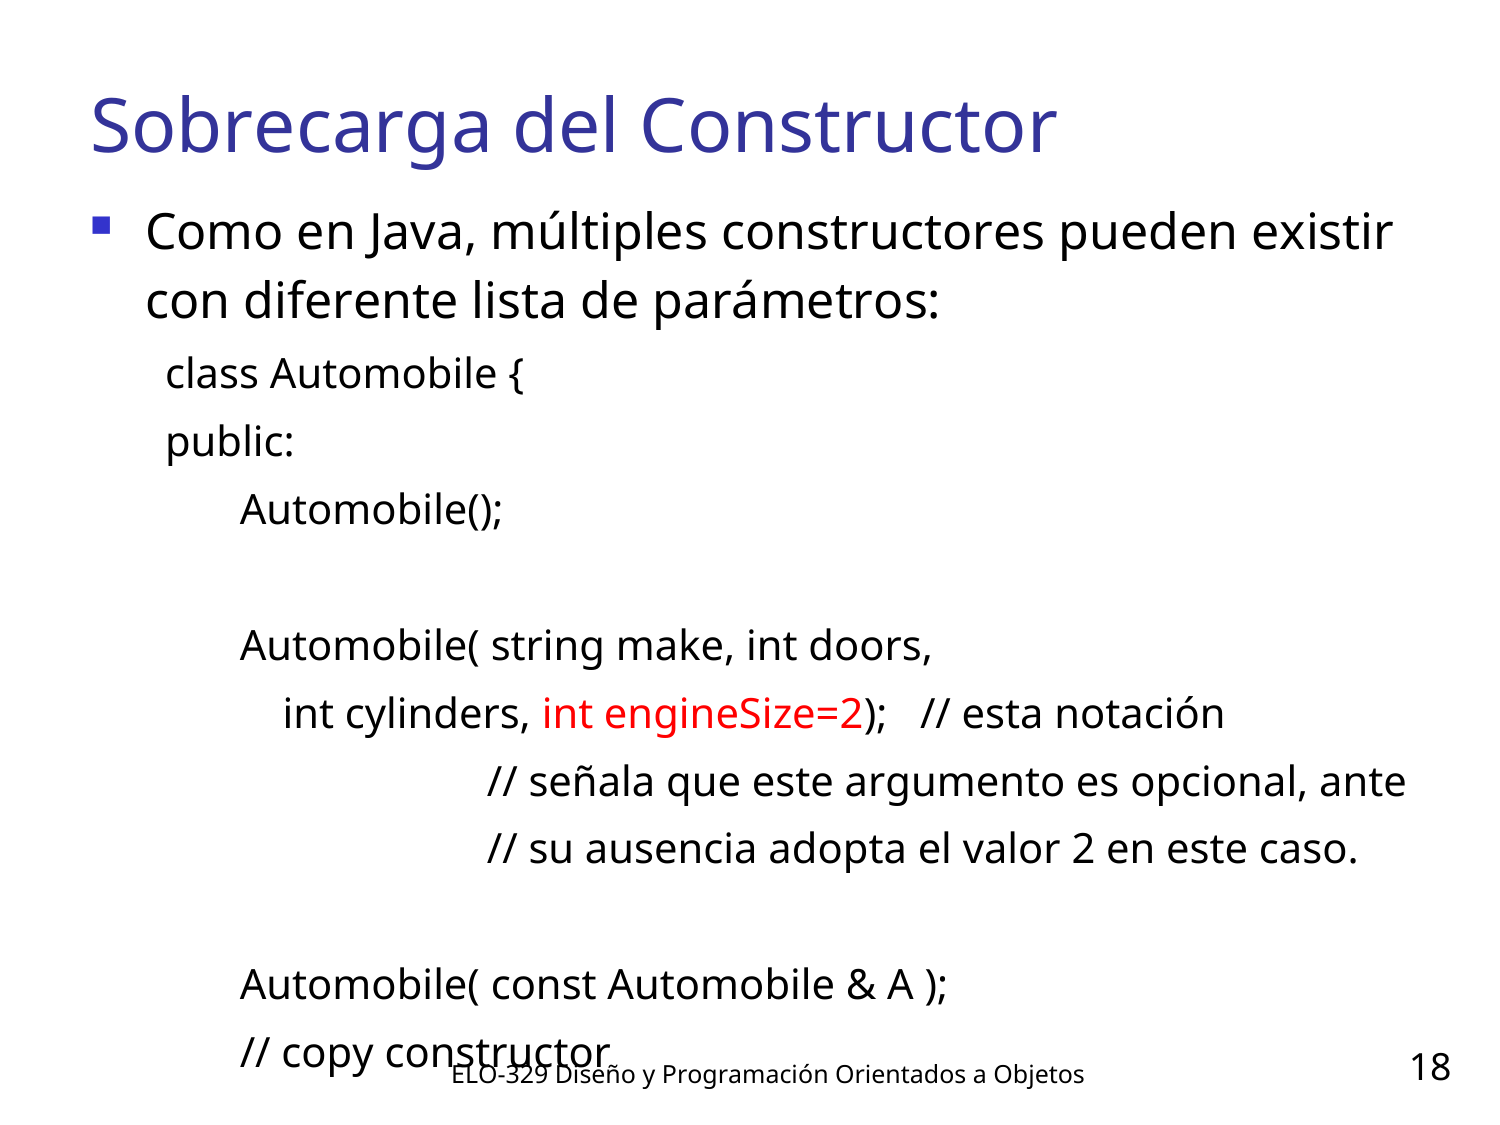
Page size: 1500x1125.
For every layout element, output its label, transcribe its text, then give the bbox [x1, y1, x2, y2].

list Como en Java, múltiples constructores pueden existir con diferente lista de parámetros: class Automobile { public: Automobile(); Automobile( string make, int doors, int cylinders, int engineSize=2); // esta notación // señala que este argumento es opcional, ante // su ausencia adopta el valor 2 en este caso. Automobile( const Automobile & A ); // copy constructor [75, 187, 1462, 1008]
title Sobrecarga del Constructor [75, 4, 1500, 183]
